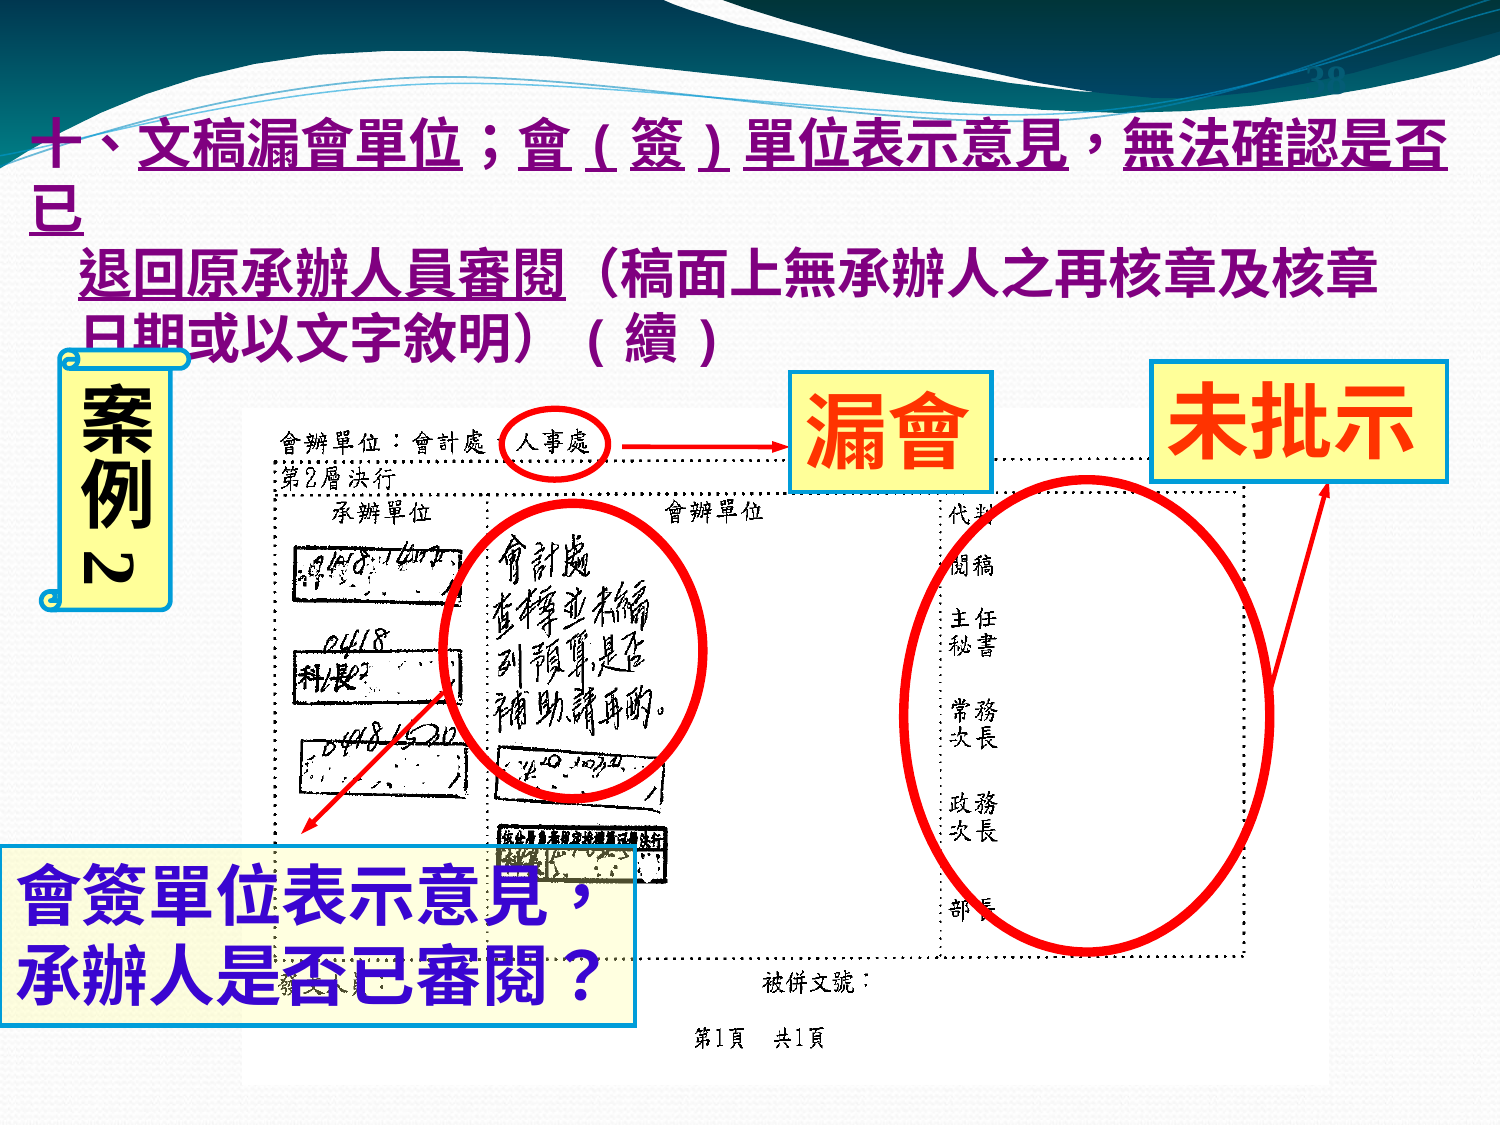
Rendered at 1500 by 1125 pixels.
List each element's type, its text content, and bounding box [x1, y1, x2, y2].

title 十、文稿漏會單位；會(簽)單位表示意見，無法確認是否已 退回原承辦人員審閱（稿面上無承辦人之再核章及核章 日期或以文字敘明）(續) [29, 101, 1459, 327]
text_box 未批示 [1151, 361, 1447, 482]
text_box 案例2 [41, 349, 189, 610]
text_box [442, 503, 703, 799]
picture [242, 408, 1330, 1085]
text_box 會簽單位表示意見， 承辦人是否已審閱？ [0, 846, 635, 1026]
text_box [1305, 42, 1431, 101]
text_box [501, 408, 609, 480]
text_box 漏會 [789, 372, 992, 492]
text_box [903, 479, 1270, 953]
